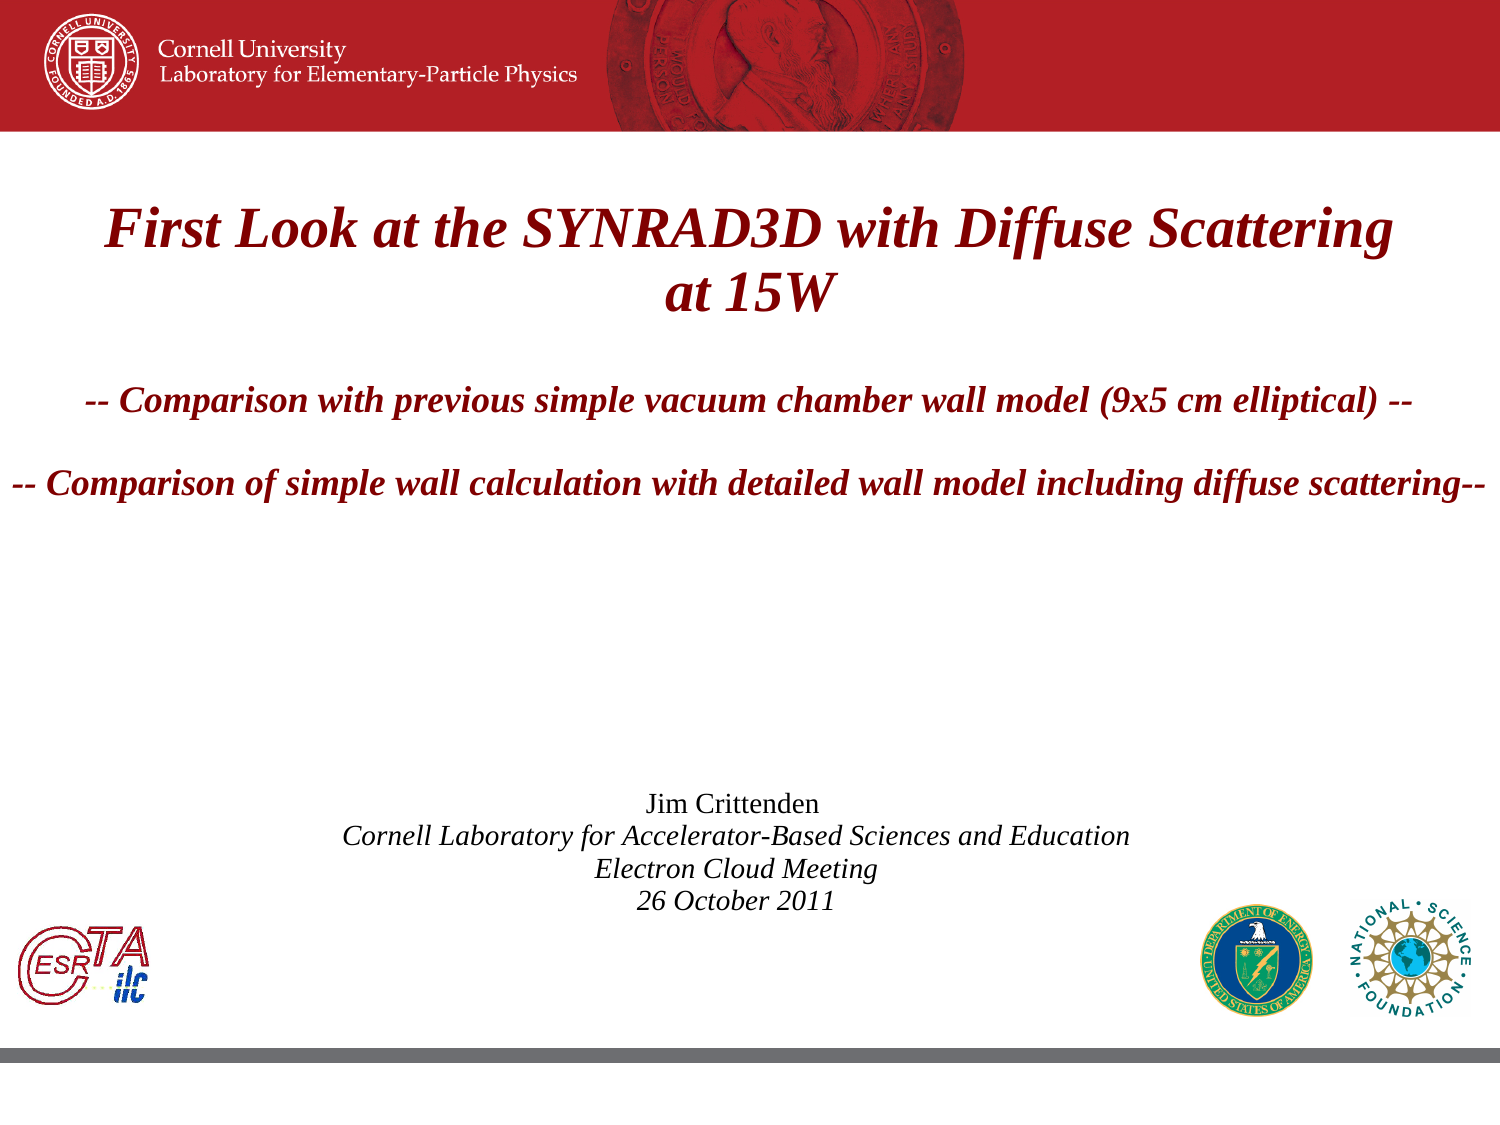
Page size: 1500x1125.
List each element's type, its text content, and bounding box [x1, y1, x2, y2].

text_box First Look at the SYNRAD3D with Diffuse Scattering at 15W -- Comparison with previous simple vacuum chamber wall model (9x5 cm elliptical) -- -- Comparison of simple wall calculation with detailed wall model including diffuse scattering-- [0, 195, 1500, 713]
picture [1200, 904, 1313, 1017]
picture [8, 899, 151, 1036]
subtitle Jim Crittenden Cornell Laboratory for Accelerator-Based Sciences and Education Electron Cloud Meeting 26 October 2011 [286, 780, 1187, 959]
picture [0, 0, 1500, 132]
picture [1350, 899, 1471, 1017]
